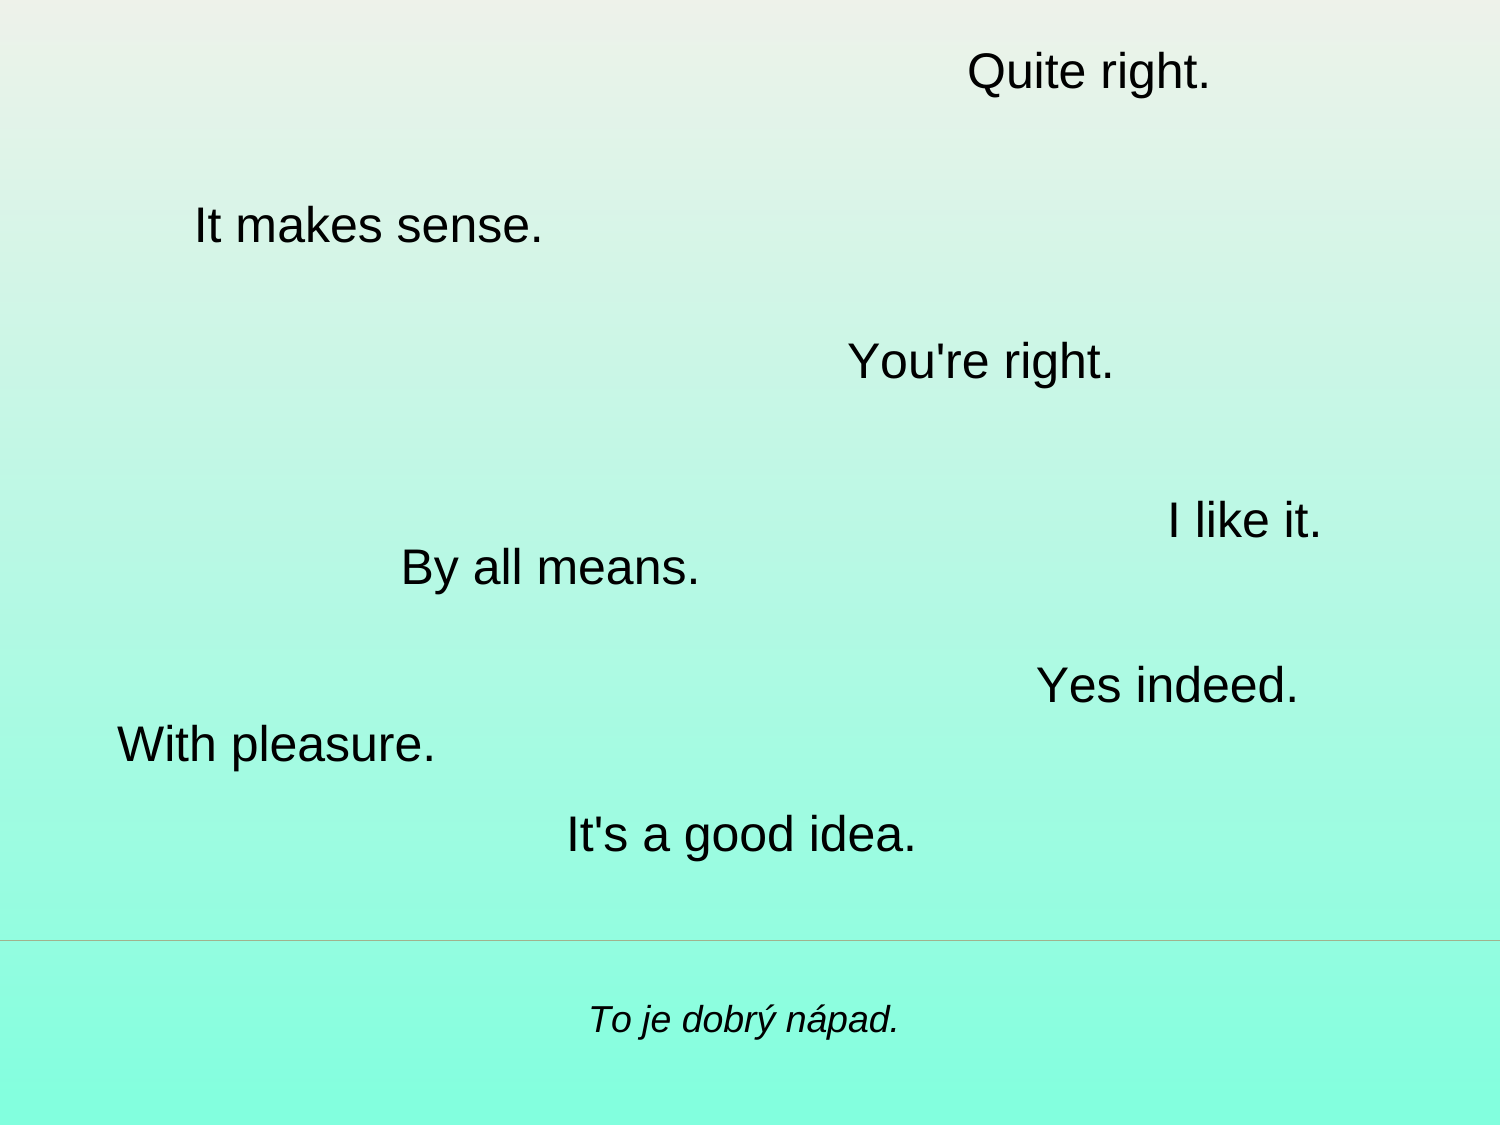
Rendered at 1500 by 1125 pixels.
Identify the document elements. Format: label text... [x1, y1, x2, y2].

text_box With pleasure. [102, 704, 452, 780]
text_box It's a good idea. [551, 793, 933, 870]
text_box Quite right. [952, 30, 1227, 107]
text_box You're right. [832, 321, 1131, 397]
text_box Yes indeed. [1021, 645, 1315, 721]
text_box By all means. [385, 527, 716, 603]
text_box To je dobrý nápad. [573, 987, 915, 1049]
text_box I like it. [1152, 479, 1338, 556]
text_box It makes sense. [178, 184, 560, 261]
